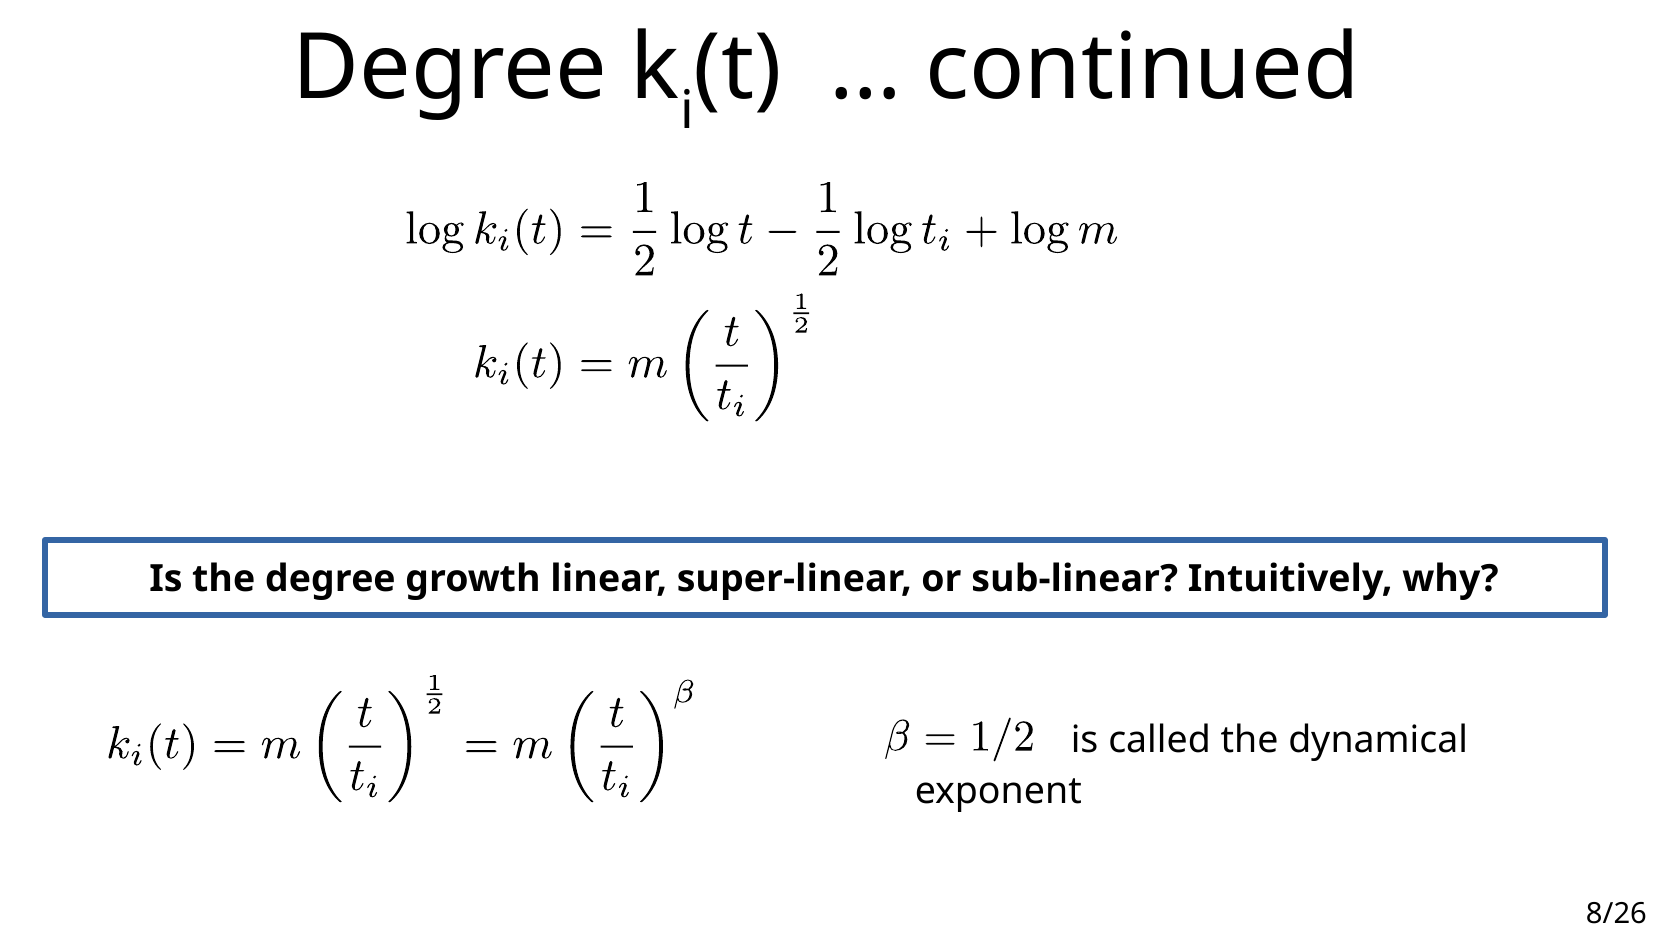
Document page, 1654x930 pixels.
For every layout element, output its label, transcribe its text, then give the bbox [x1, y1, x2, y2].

title Degree ki(t) … continued [82, 0, 1571, 148]
text_box [883, 717, 1036, 762]
text_box is called the dynamical exponent [900, 705, 1624, 762]
text_box Is the degree growth linear, super-linear, or sub-linear? Intuitively, why? [45, 540, 1606, 616]
picture [105, 675, 696, 803]
picture [405, 182, 1119, 422]
